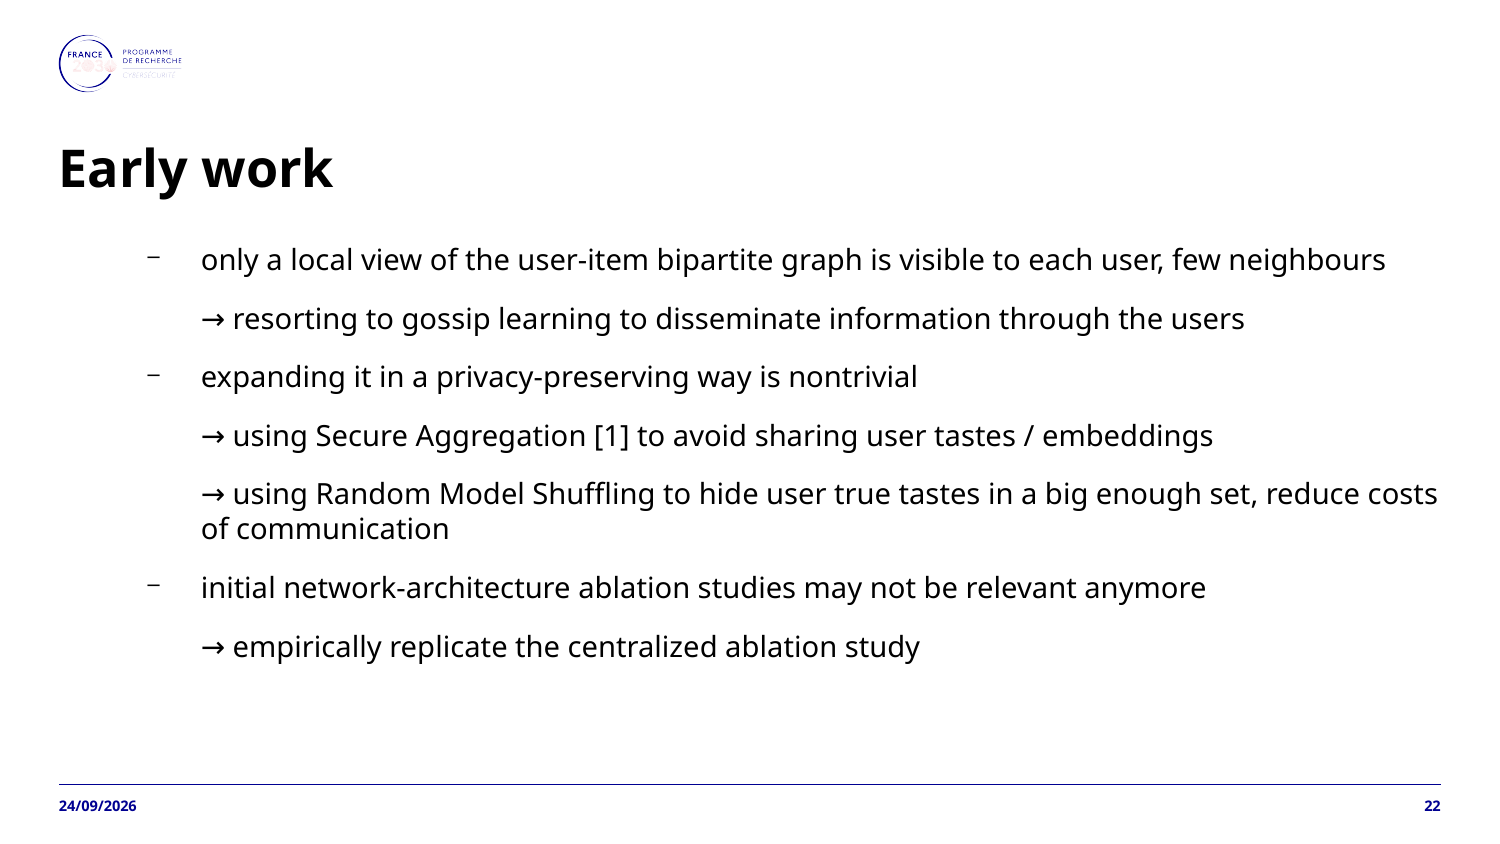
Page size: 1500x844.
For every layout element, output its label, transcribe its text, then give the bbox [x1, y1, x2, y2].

picture [46, 22, 194, 105]
title Early work [59, 142, 1441, 172]
slide_number 23 [1364, 784, 1441, 830]
slide_number 26/01/2024 [59, 784, 260, 830]
list only a local view of the user-item bipartite graph is visible to each user, few neighbours → resorting to gossip learning to disseminate information through the users expanding it in a privacy-preserving way is nontrivial → using Secure Aggregation [1] to avoid sharing user tastes / embeddings → using Random Model Shuffling to hide user true tastes in a big enough set, reduce costs of communication initial network-architecture ablation studies may not be relevant anymore → empirically replicate the centralized ablation study [59, 172, 1442, 650]
